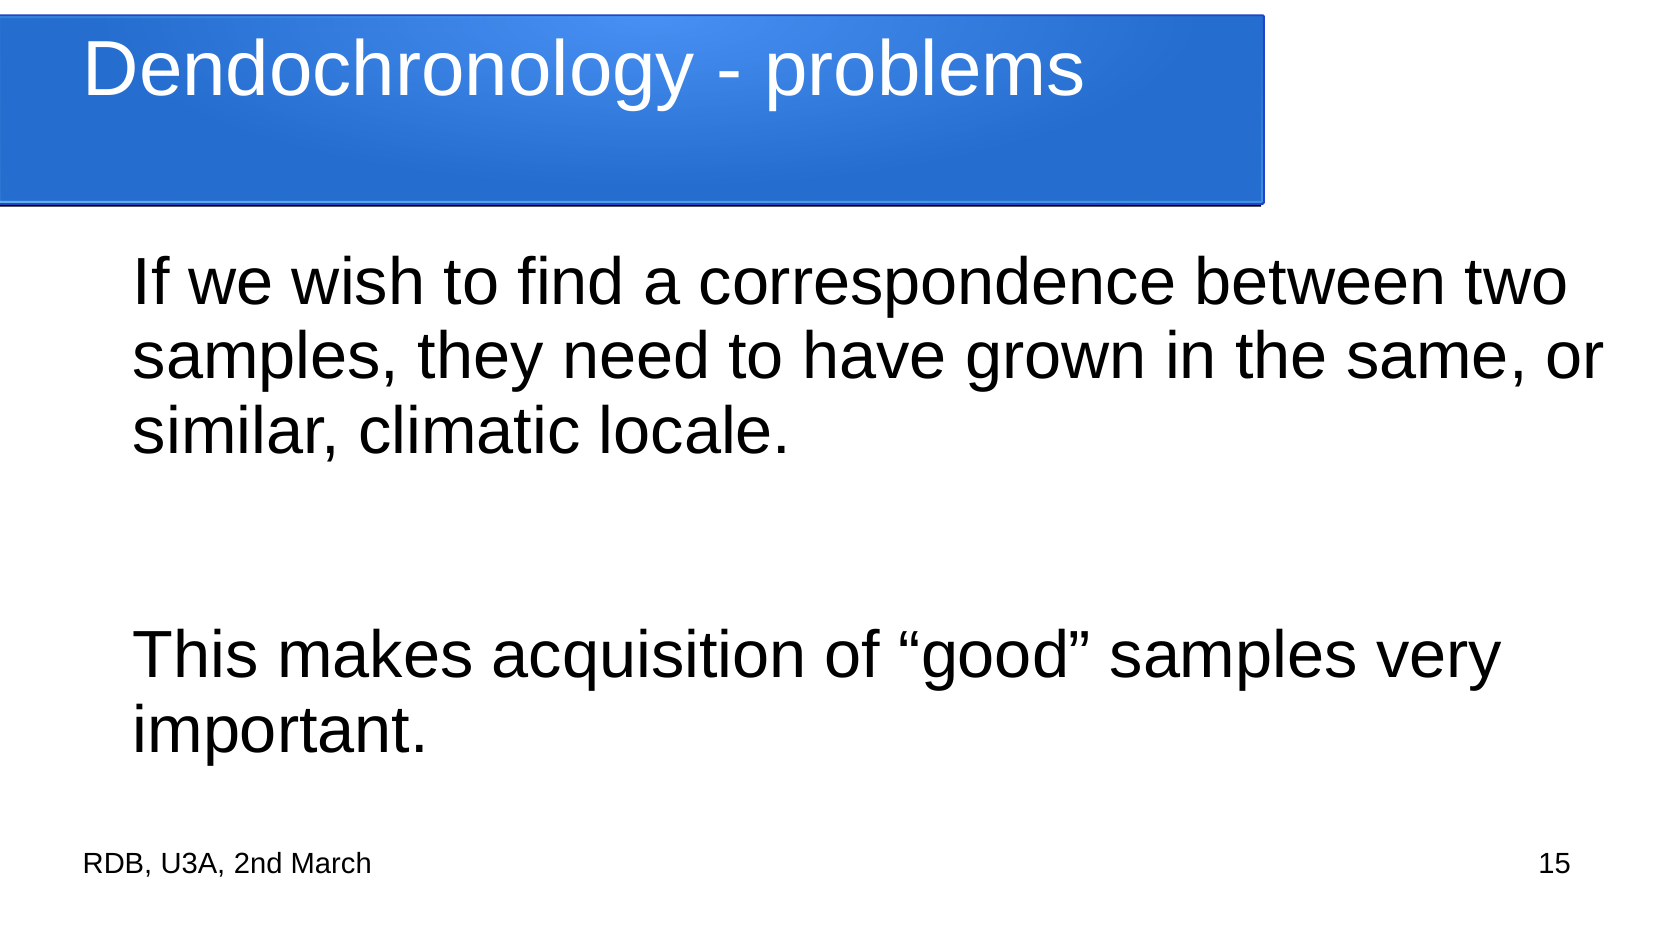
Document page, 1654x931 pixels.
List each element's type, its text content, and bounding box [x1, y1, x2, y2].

text_box If we wish to find a correspondence between two samples, they need to have grown in the same, or similar, climatic locale. This makes acquisition of “good” samples very important. [118, 236, 1630, 827]
title Dendochronology - problems [82, 24, 1235, 200]
